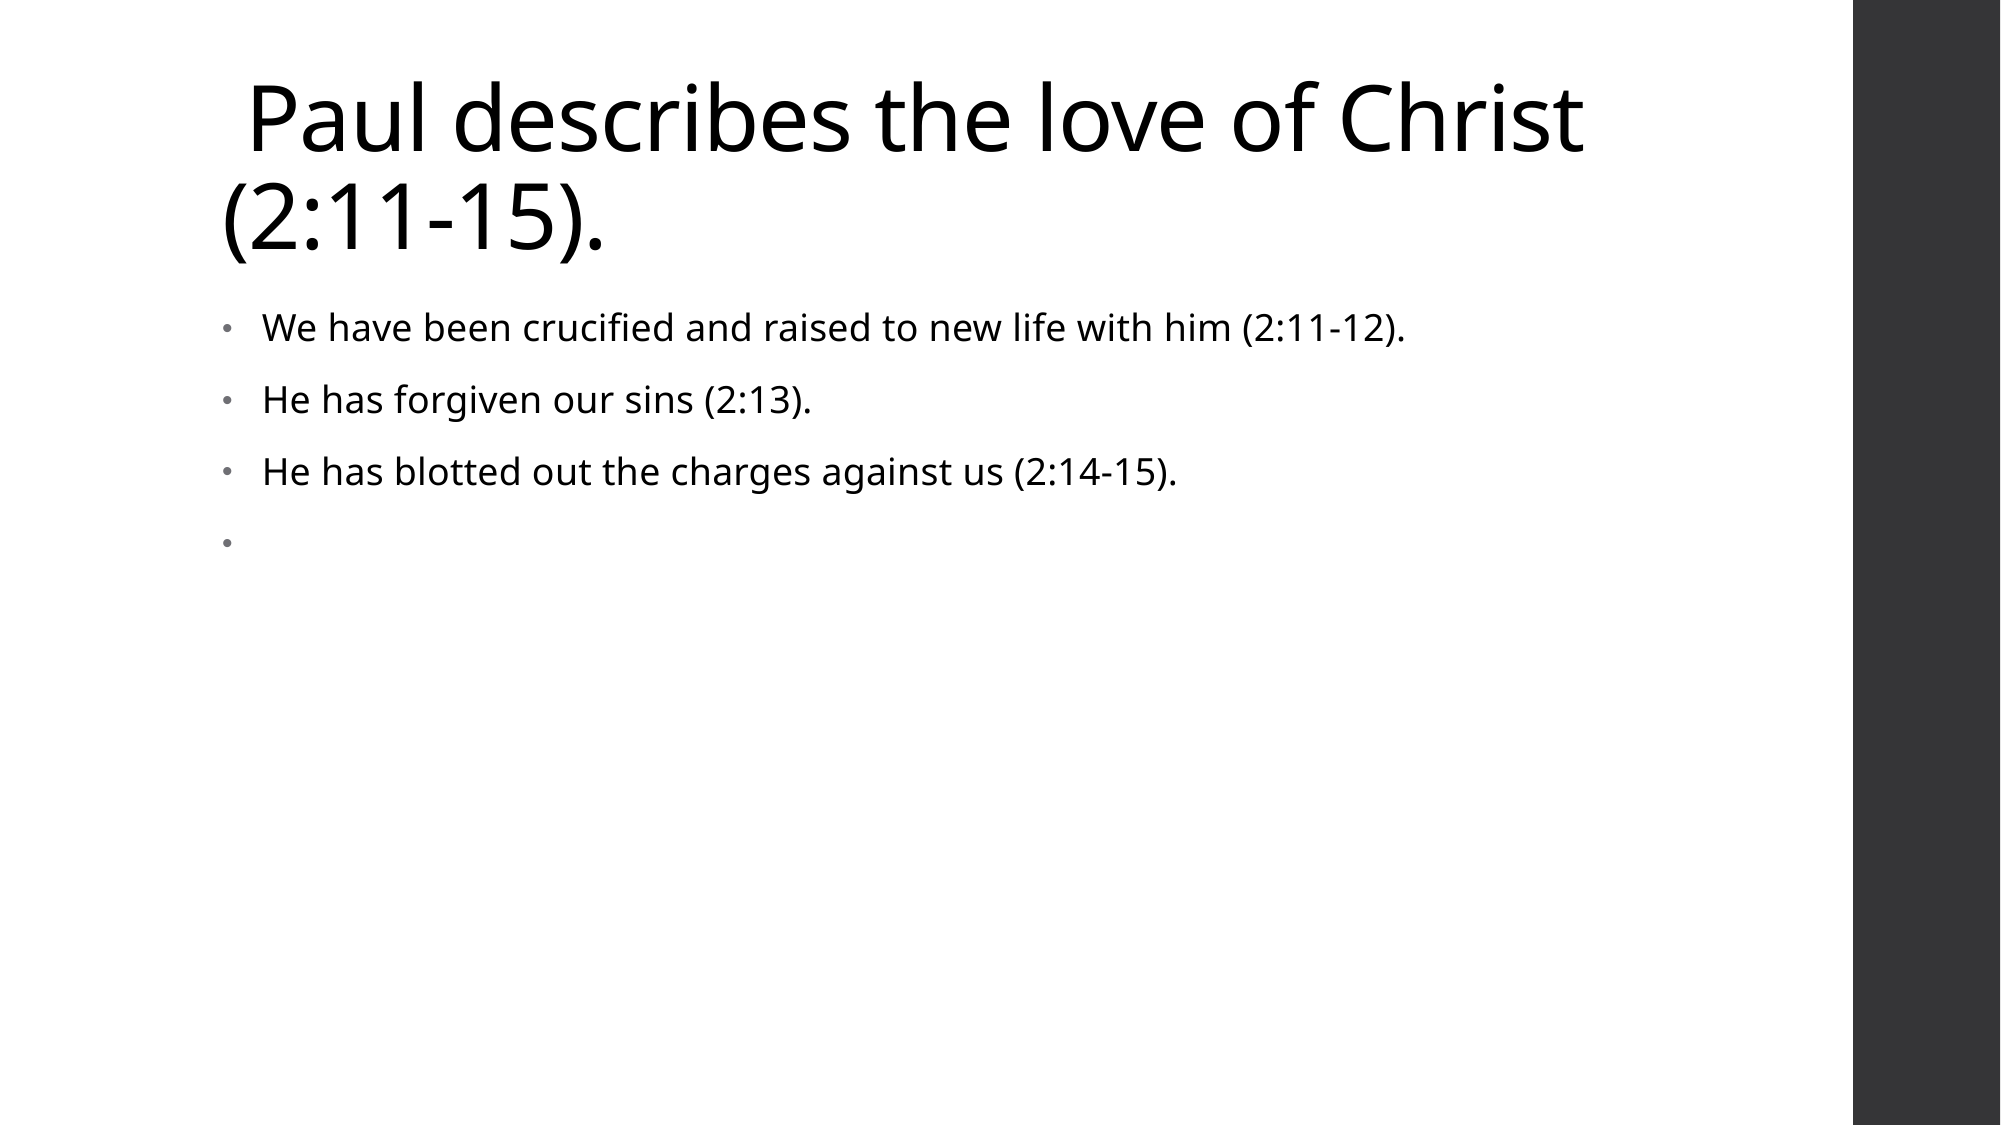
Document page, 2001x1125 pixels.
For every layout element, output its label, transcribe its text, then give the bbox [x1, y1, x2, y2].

list We have been crucified and raised to new life with him (2:11-12). He has forgiven our sins (2:13). He has blotted out the charges against us (2:14-15). [206, 299, 1617, 1014]
title Paul describes the love of Christ (2:11-15). [206, 60, 1797, 278]
